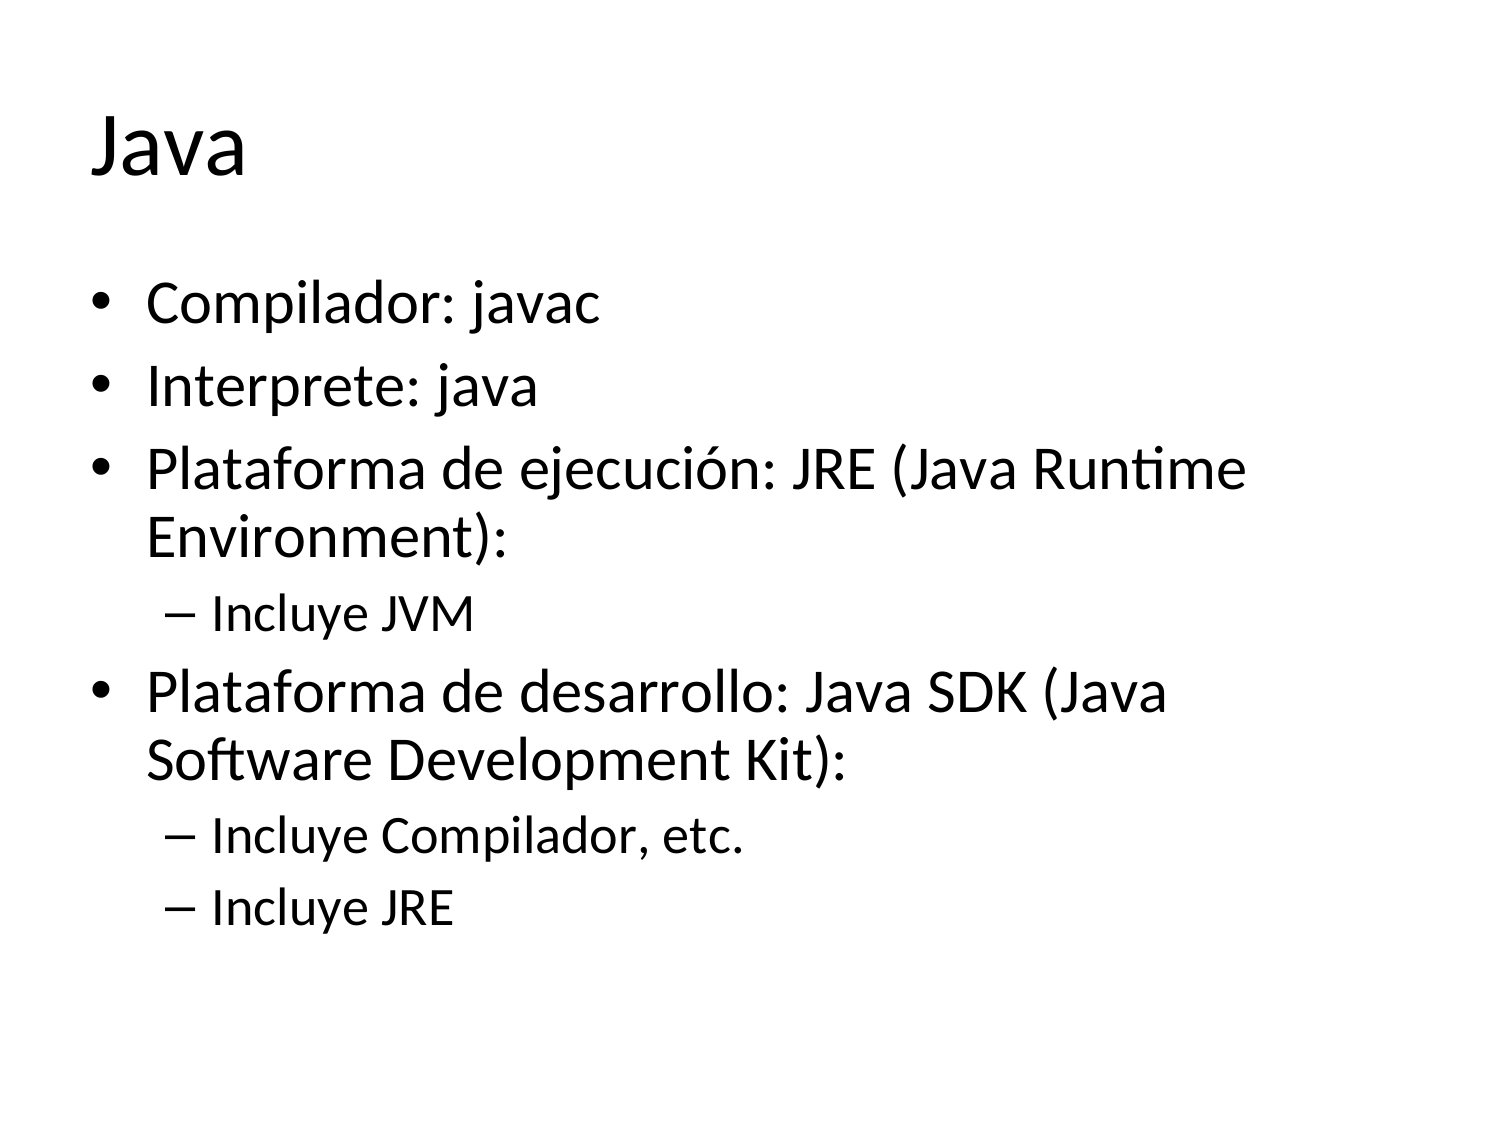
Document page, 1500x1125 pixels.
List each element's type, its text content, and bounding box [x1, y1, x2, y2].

list Compilador: javac Interprete: java Plataforma de ejecución: JRE (Java Runtime Environment): Incluye JVM Plataforma de desarrollo: Java SDK (Java Software Development Kit): Incluye Compilador, etc. Incluye JRE [75, 262, 1426, 1005]
title Java [75, 45, 1426, 233]
